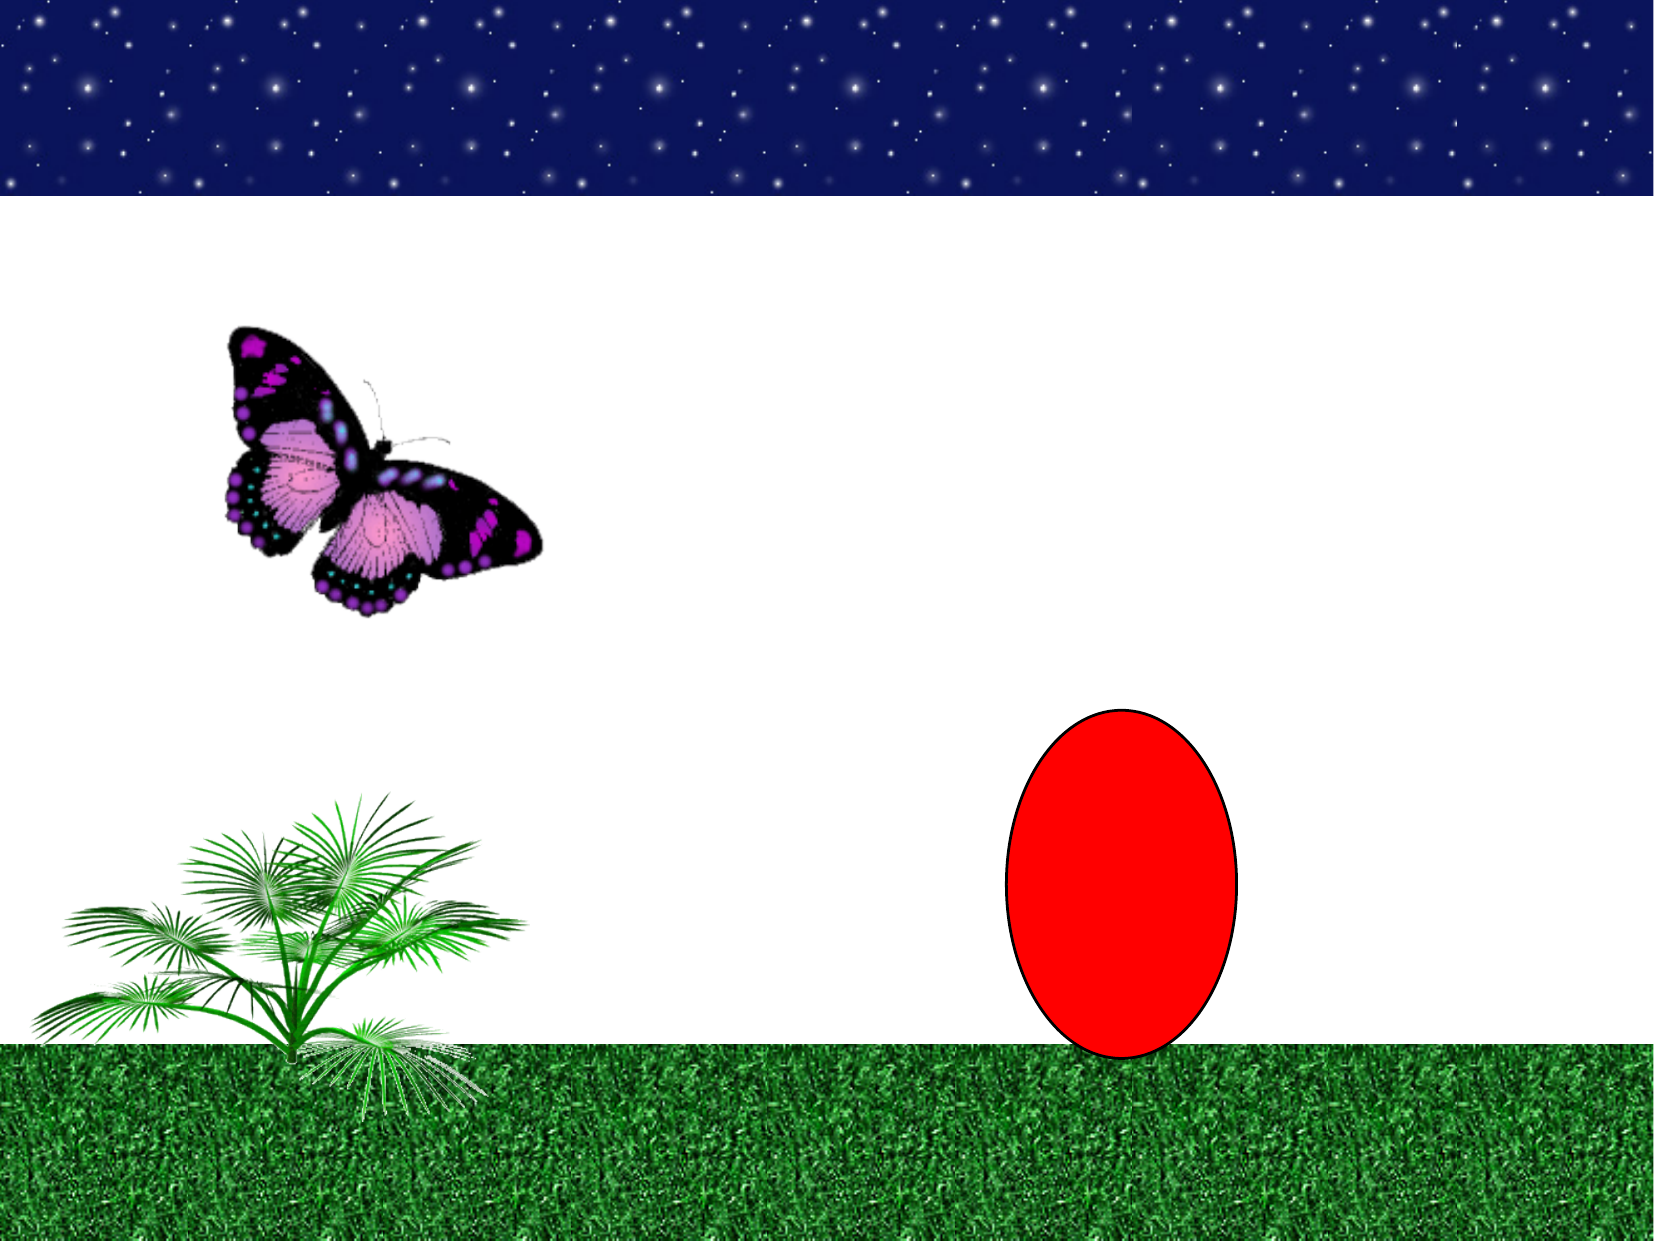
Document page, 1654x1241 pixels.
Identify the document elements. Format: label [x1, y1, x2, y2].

picture [0, 0, 1654, 196]
picture [223, 324, 547, 621]
picture [0, 708, 1654, 1241]
